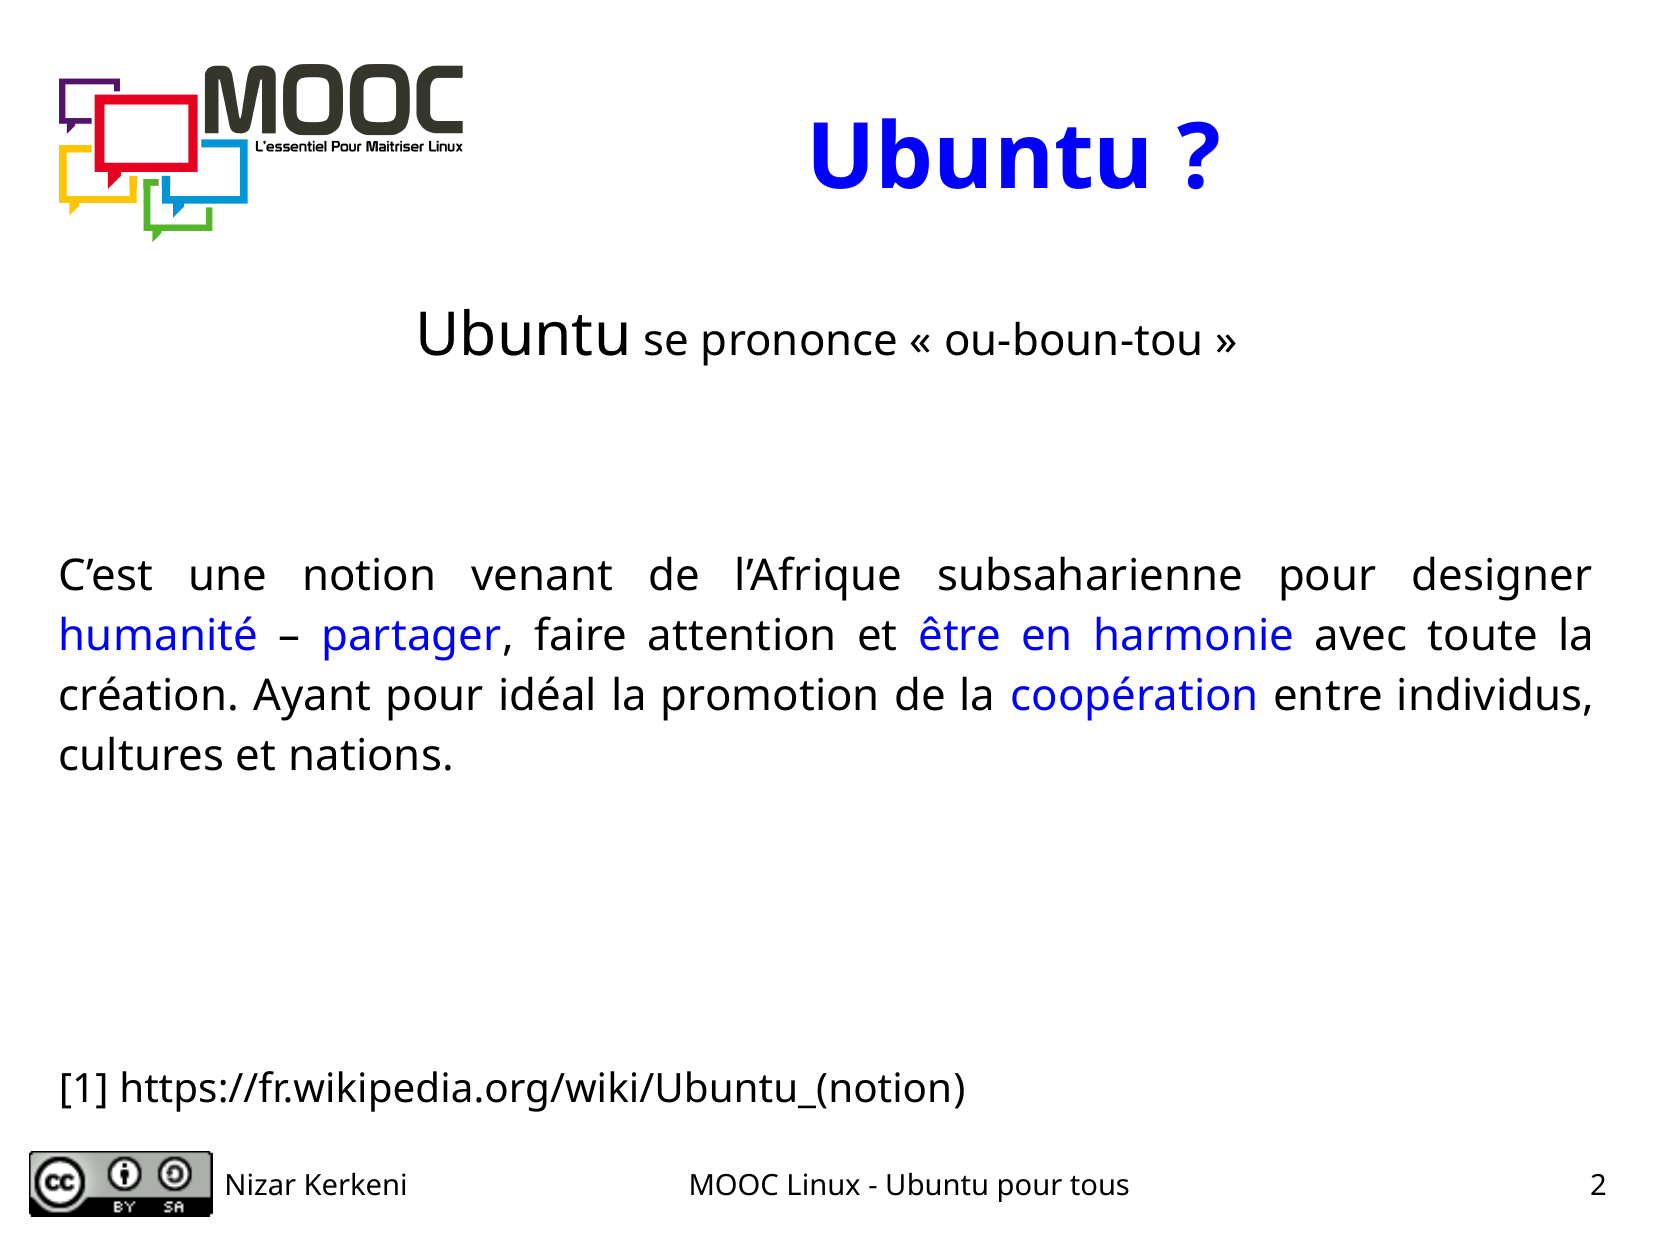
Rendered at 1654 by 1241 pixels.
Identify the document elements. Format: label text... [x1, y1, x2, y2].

list Ubuntu se prononce « ou-boun-tou » C’est une notion venant de l’Afrique subsaharienne pour designer humanité – partager, faire attention et être en harmonie avec toute la création. Ayant pour idéal la promotion de la coopération entre individus, cultures et nations. [1] https://fr.wikipedia.org/wiki/Ubuntu_(notion) [59, 290, 1595, 1117]
title Ubuntu ? [460, 49, 1568, 257]
picture [29, 1151, 213, 1217]
picture [59, 64, 460, 242]
